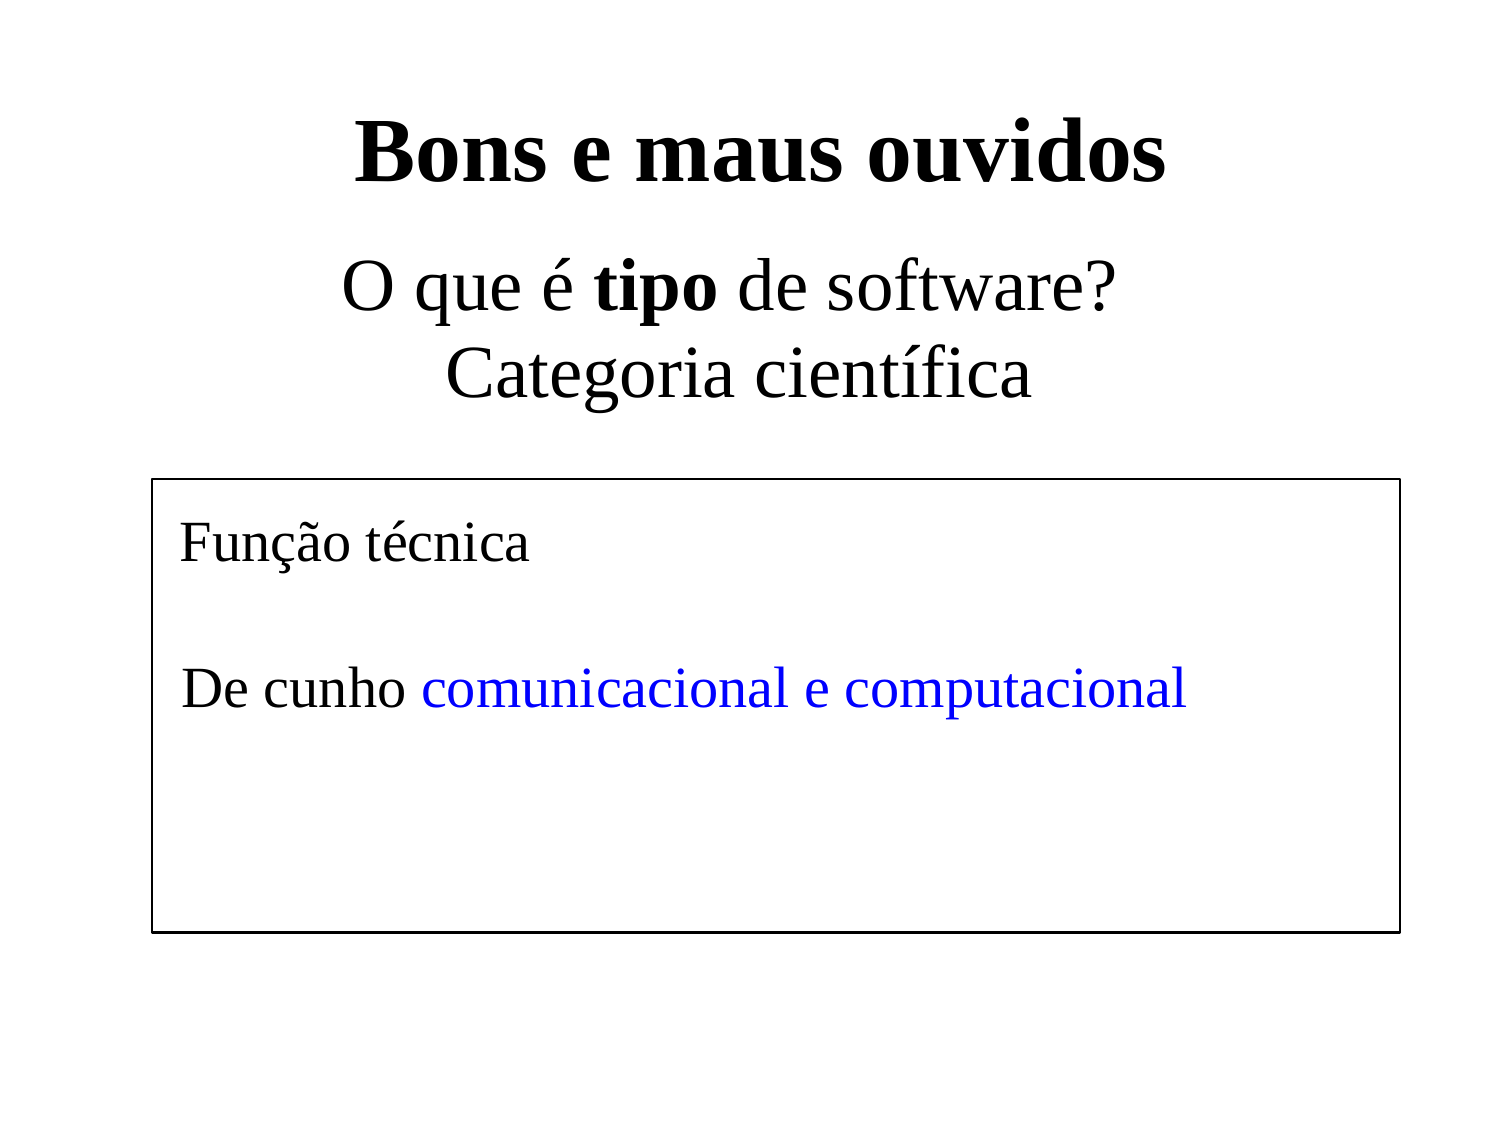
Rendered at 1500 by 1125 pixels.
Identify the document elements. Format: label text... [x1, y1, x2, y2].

text_box Função técnica De cunho comunicacional e computacional Derivada da lógica e sintaxe do código fonte [152, 478, 1401, 933]
text_box O que é tipo de software? Categoria científica [43, 238, 1436, 415]
title Bons e maus ouvidos [68, 78, 1456, 218]
